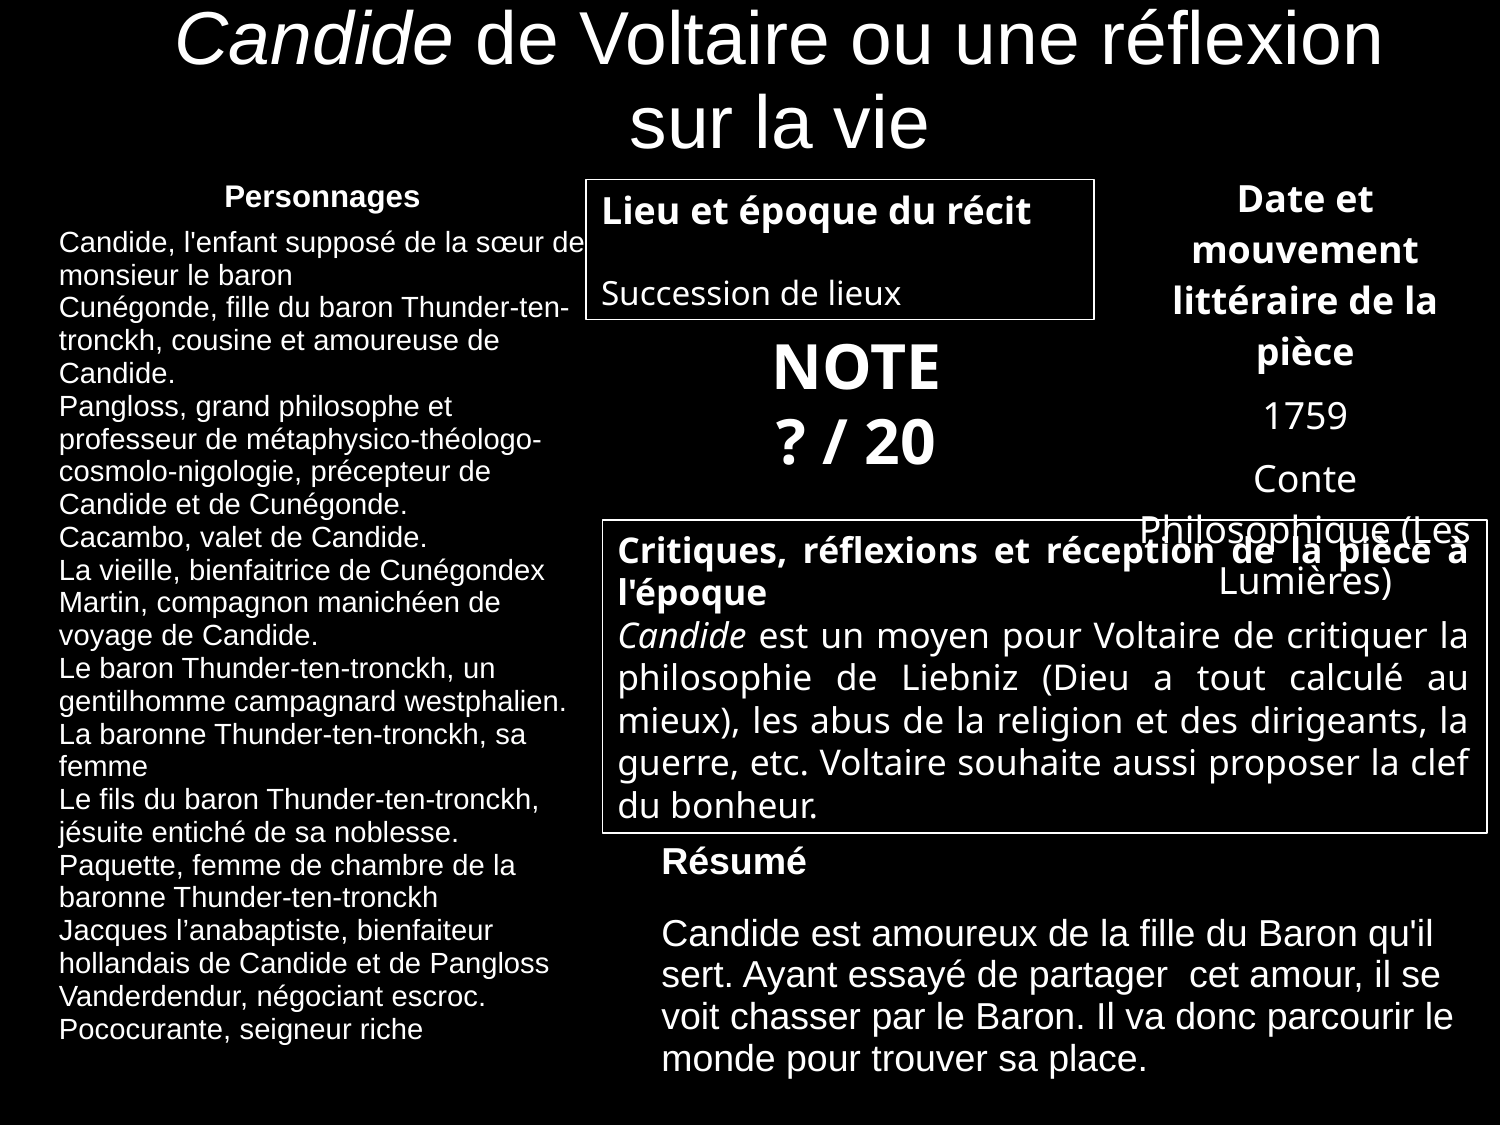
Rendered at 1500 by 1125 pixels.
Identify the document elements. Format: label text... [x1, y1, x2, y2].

text_box Critiques, réflexions et réception de la pièce à l'époque Candide est un moyen pour Voltaire de critiquer la philosophie de Liebniz (Dieu a tout calculé au mieux), les abus de la religion et des dirigeants, la guerre, etc. Voltaire souhaite aussi proposer la clef du bonheur. [602, 520, 1487, 833]
text_box Date et mouvement littéraire de la pièce 1759 Conte Philosophique (Les Lumières) [1110, 165, 1500, 521]
title Candide de Voltaire ou une réflexion sur la vie [142, 0, 1418, 201]
text_box Lieu et époque du récit Succession de lieux [586, 179, 1094, 319]
text_box NOTE ? / 20 [602, 319, 1110, 484]
list Résumé Candide est amoureux de la fille du Baron qu'il sert. Ayant essayé de partager cet amour, il se voit chasser par le Baron. Il va donc parcourir le monde pour trouver sa place. [590, 840, 1477, 1125]
list Personnages Candide, l'enfant supposé de la sœur de monsieur le baron Cunégonde, fille du baron Thunder-ten-tronckh, cousine et amoureuse de Candide. Pangloss, grand philosophe et professeur de métaphysico-théologo-cosmolo-nigologie, précepteur de Candide et de Cunégonde. Cacambo, valet de Candide. La vieille, bienfaitrice de Cunégondex Martin, compagnon manichéen de voyage de Candide. Le baron Thunder-ten-tronckh, un gentilhomme campagnard westphalien. La baronne Thunder-ten-tronckh, sa femme Le fils du baron Thunder-ten-tronckh, jésuite entiché de sa noblesse. Paquette, femme de chambre de la baronne Thunder-ten-tronckh Jacques l’anabaptiste, bienfaiteur hollandais de Candide et de Pangloss Vanderdendur, négociant escroc. Pococurante, seigneur riche [0, 179, 587, 1125]
